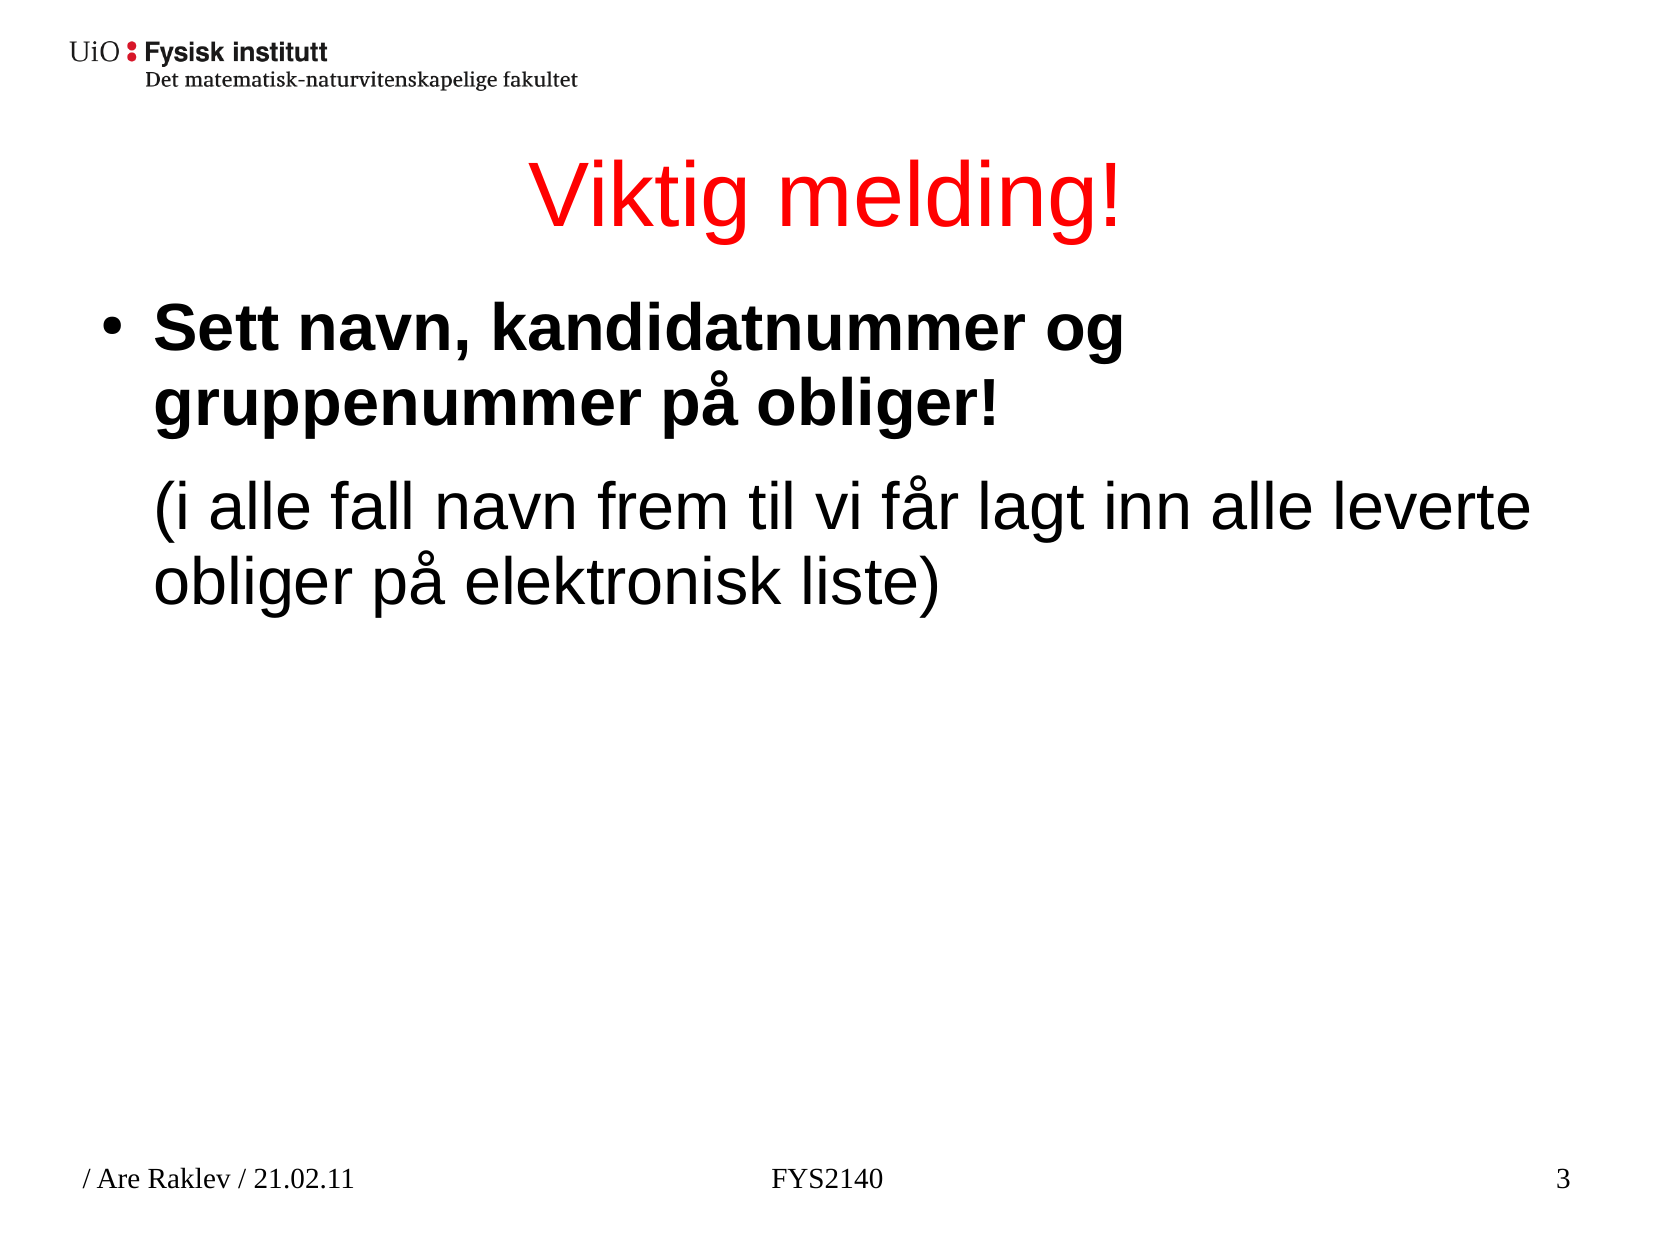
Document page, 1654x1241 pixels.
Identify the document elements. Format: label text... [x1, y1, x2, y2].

title Viktig melding! [82, 90, 1571, 290]
picture [68, 37, 581, 93]
list Sett navn, kandidatnummer og gruppenummer på obliger! (i alle fall navn frem til vi får lagt inn alle leverte obliger på elektronisk liste) [82, 290, 1576, 1094]
